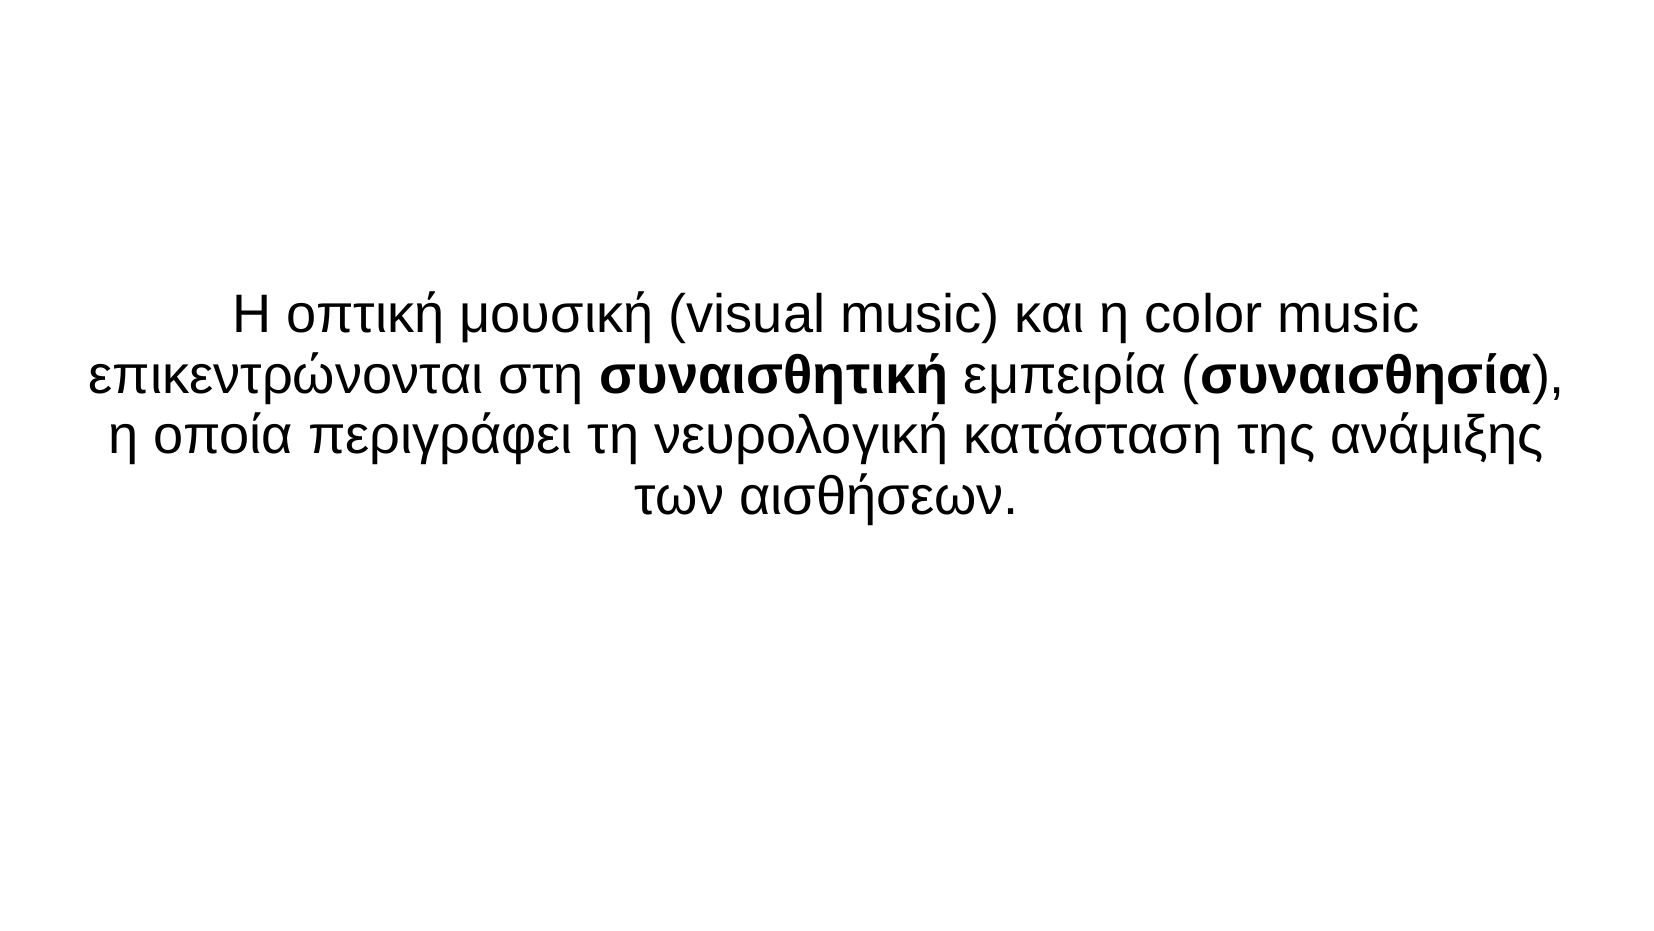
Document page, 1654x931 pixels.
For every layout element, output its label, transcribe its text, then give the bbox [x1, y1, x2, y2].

title Η οπτική μουσική (visual music) και η color music επικεντρώνονται στη συναισθητική εμπειρία (συναισθησία), η οποία περιγράφει τη νευρολογική κατάσταση της ανάμιξης των αισθήσεων. [82, 283, 1571, 526]
